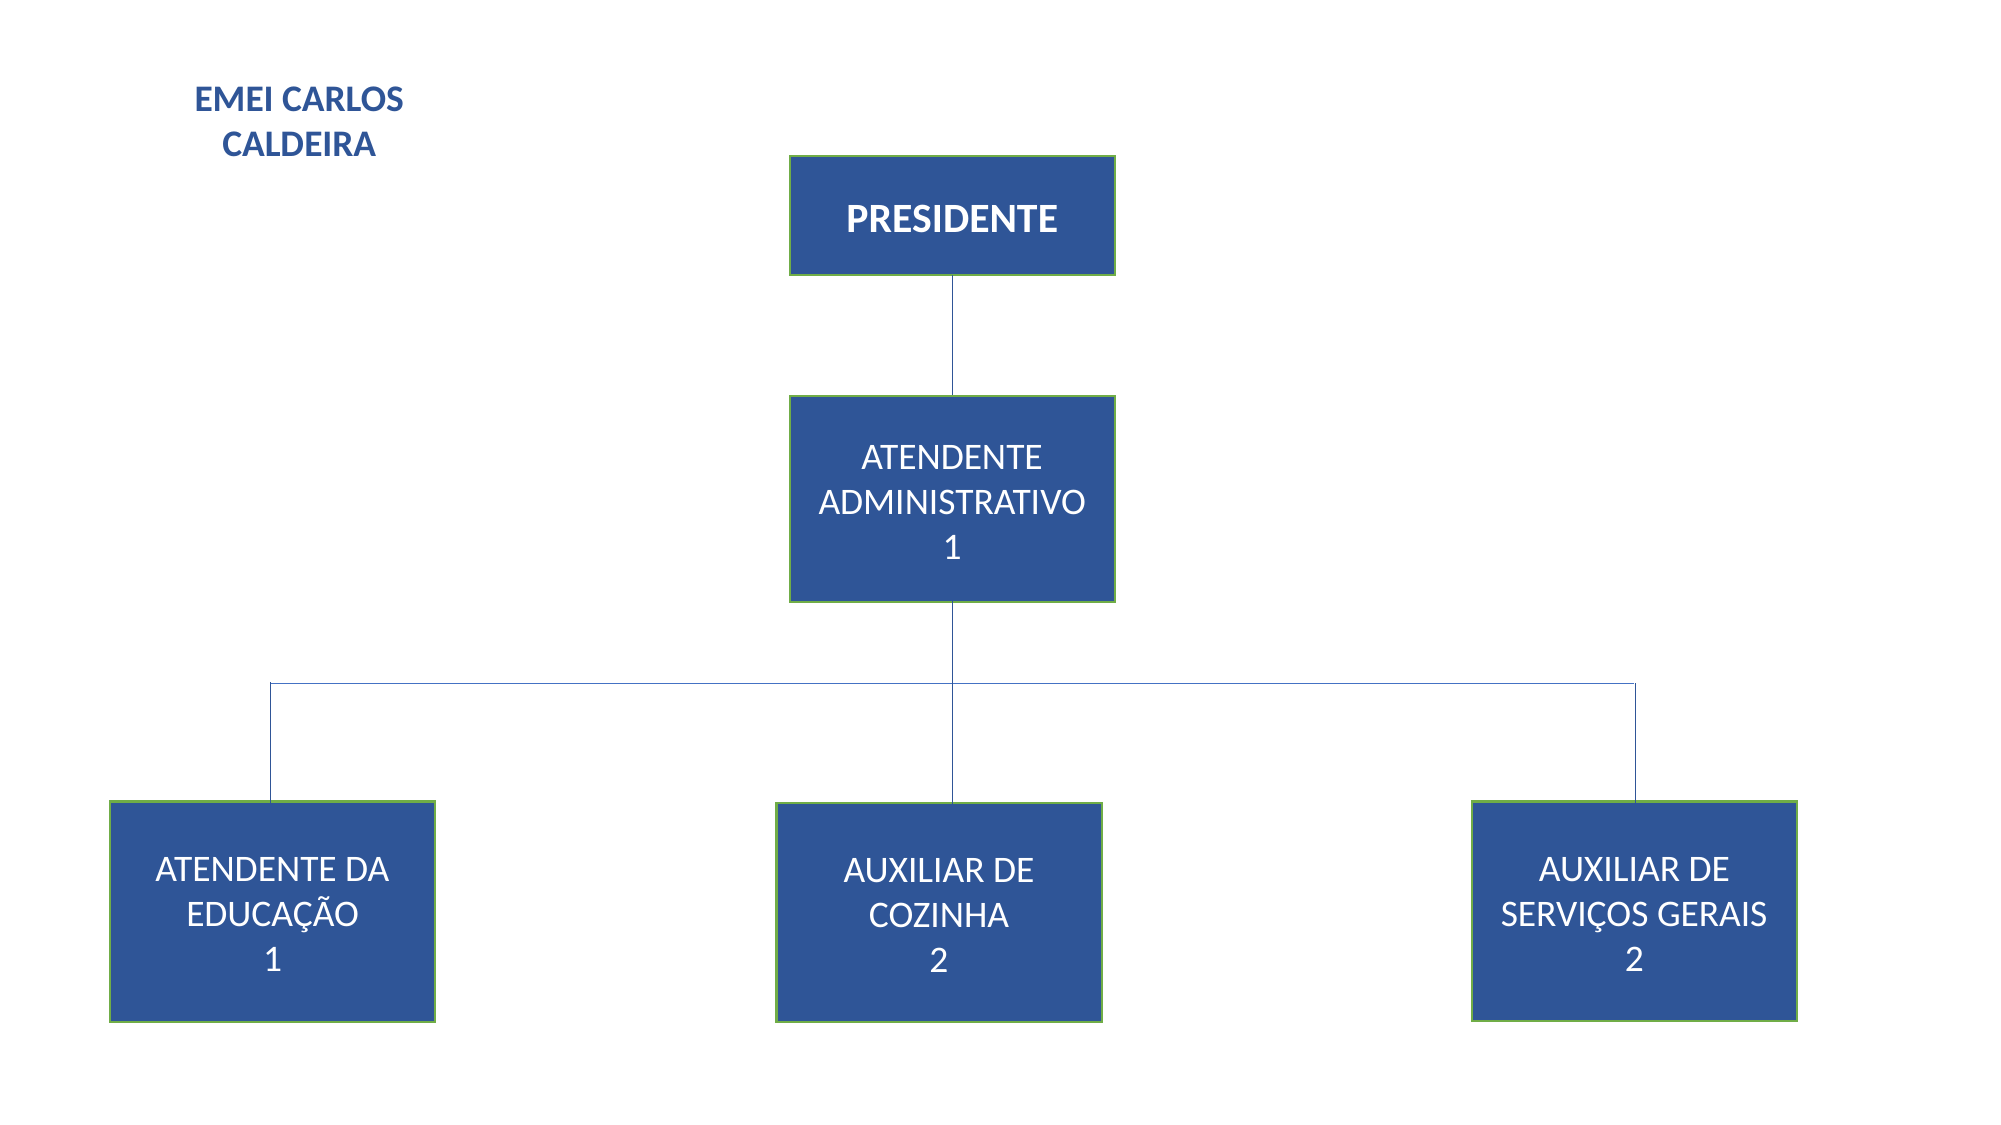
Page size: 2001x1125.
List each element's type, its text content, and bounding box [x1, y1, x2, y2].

text_box PRESIDENTE [790, 156, 1115, 275]
text_box ATENDENTE ADMINISTRATIVO 1 [790, 396, 1115, 602]
text_box EMEI CARLOS CALDEIRA [101, 66, 497, 173]
text_box AUXILIAR DE COZINHA 2 [777, 803, 1102, 1022]
text_box ATENDENTE DA EDUCAÇÃO 1 [110, 801, 435, 1022]
text_box AUXILIAR DE SERVIÇOS GERAIS 2 [1472, 801, 1797, 1021]
